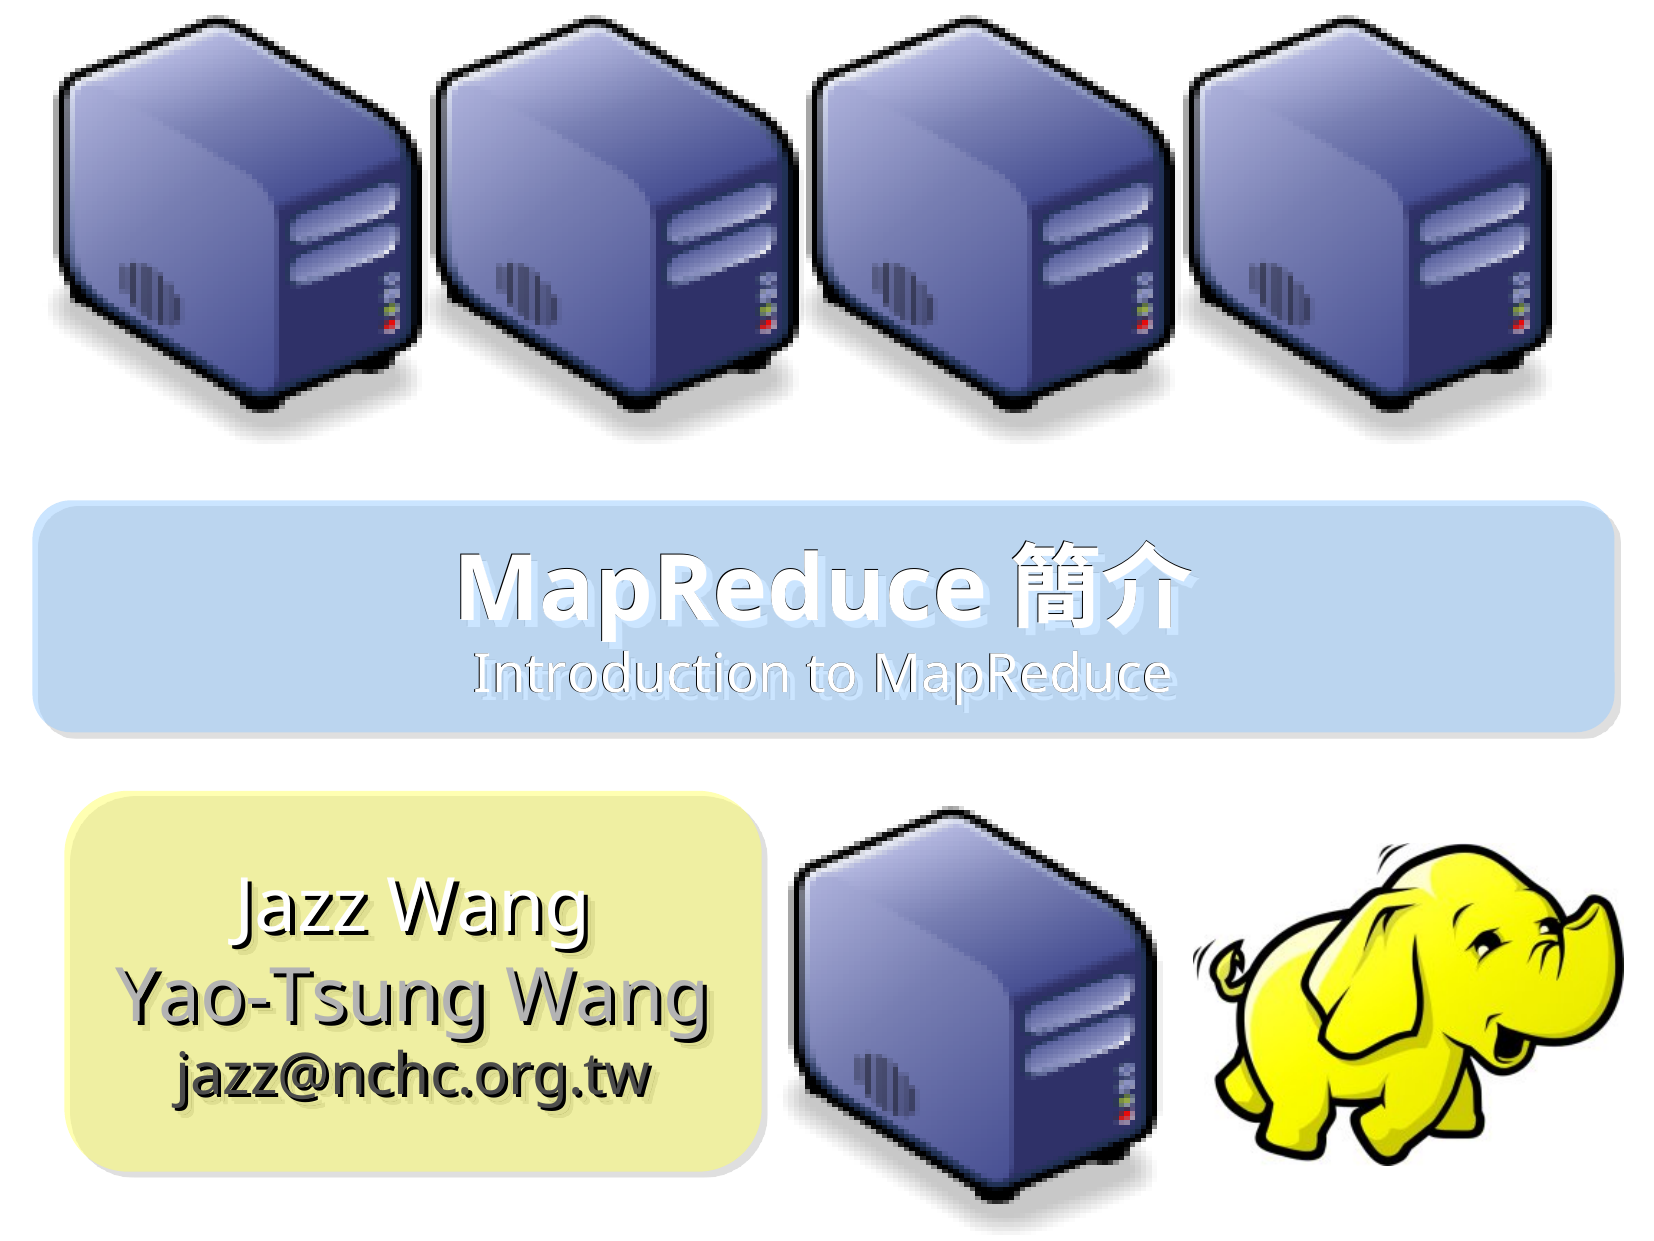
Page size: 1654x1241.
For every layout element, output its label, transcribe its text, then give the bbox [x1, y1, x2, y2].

picture [26, 2, 1596, 498]
text_box MapReduce簡介 Introduction to MapReduce [32, 500, 1615, 733]
picture [761, 793, 1624, 1239]
text_box Jazz Wang Yao-Tsung Wang jazz@nchc.org.tw [64, 790, 761, 1172]
